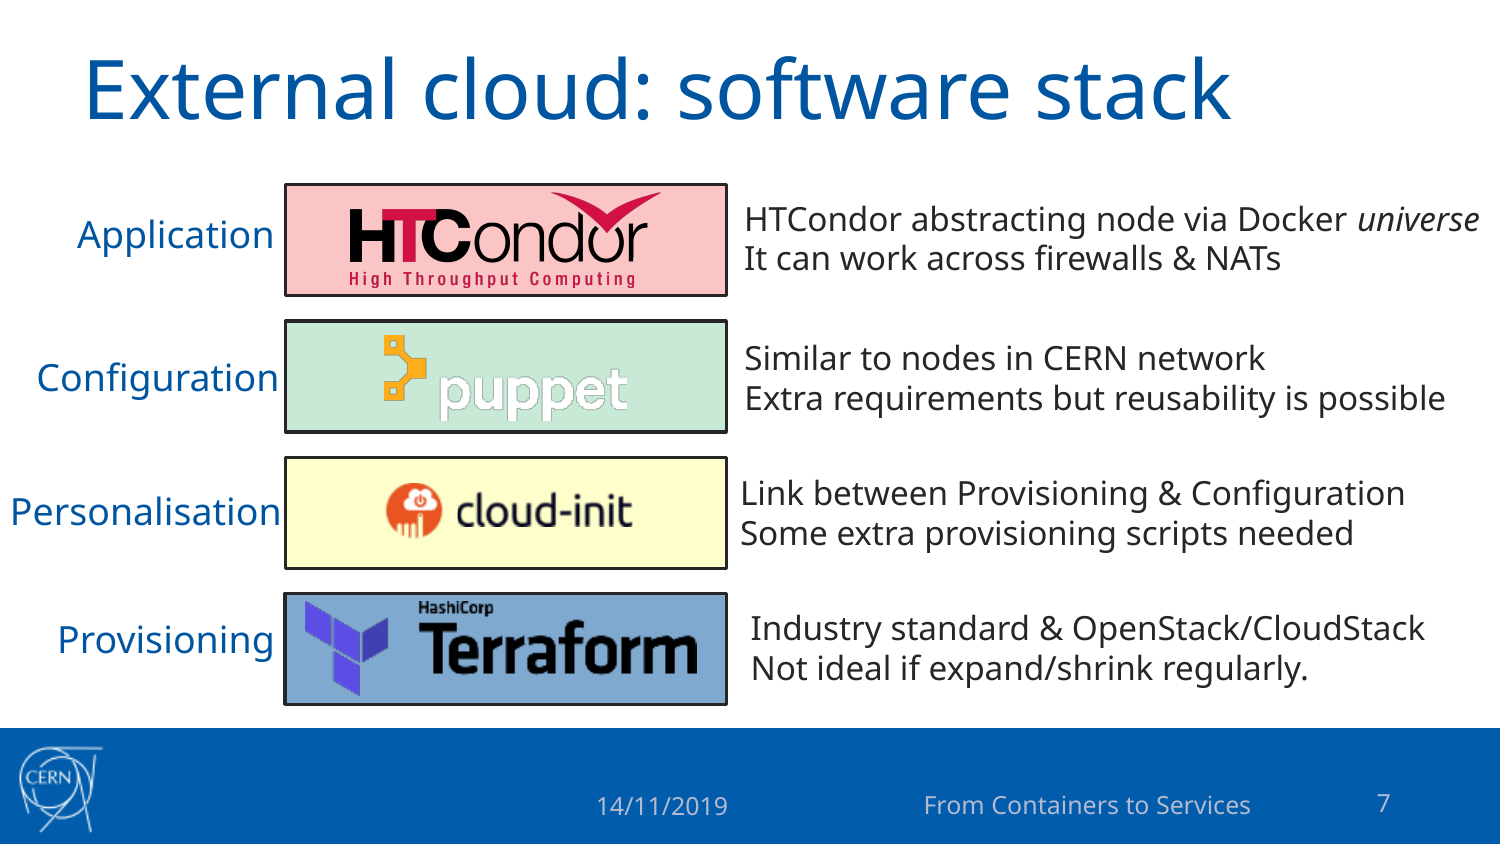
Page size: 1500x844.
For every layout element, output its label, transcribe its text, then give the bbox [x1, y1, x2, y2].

text_box [285, 184, 727, 296]
slide_number <number> [1342, 782, 1425, 827]
picture [305, 601, 697, 696]
picture [379, 483, 445, 542]
text_box Similar to nodes in CERN network Extra requirements but reusability is possible [729, 329, 1463, 425]
picture [384, 335, 627, 421]
text_box Provisioning [42, 608, 285, 669]
text_box Application [62, 203, 285, 264]
text_box Personalisation [0, 480, 285, 541]
footer From Containers to Services [850, 782, 1326, 827]
title External cloud: software stack [75, 28, 1425, 145]
picture [457, 490, 633, 527]
slide_number 14/11/2019 [487, 782, 838, 828]
text_box Industry standard & OpenStack/CloudStack Not ideal if expand/shrink regularly. [735, 599, 1442, 695]
text_box HTCondor abstracting node via Docker universe It can work across firewalls & NATs [729, 190, 1495, 285]
text_box Configuration [21, 346, 285, 407]
text_box Link between Provisioning & Configuration Some extra provisioning scripts needed [725, 464, 1422, 560]
text_box [285, 593, 727, 705]
text_box [285, 457, 727, 569]
text_box [285, 320, 727, 433]
picture [346, 191, 665, 289]
